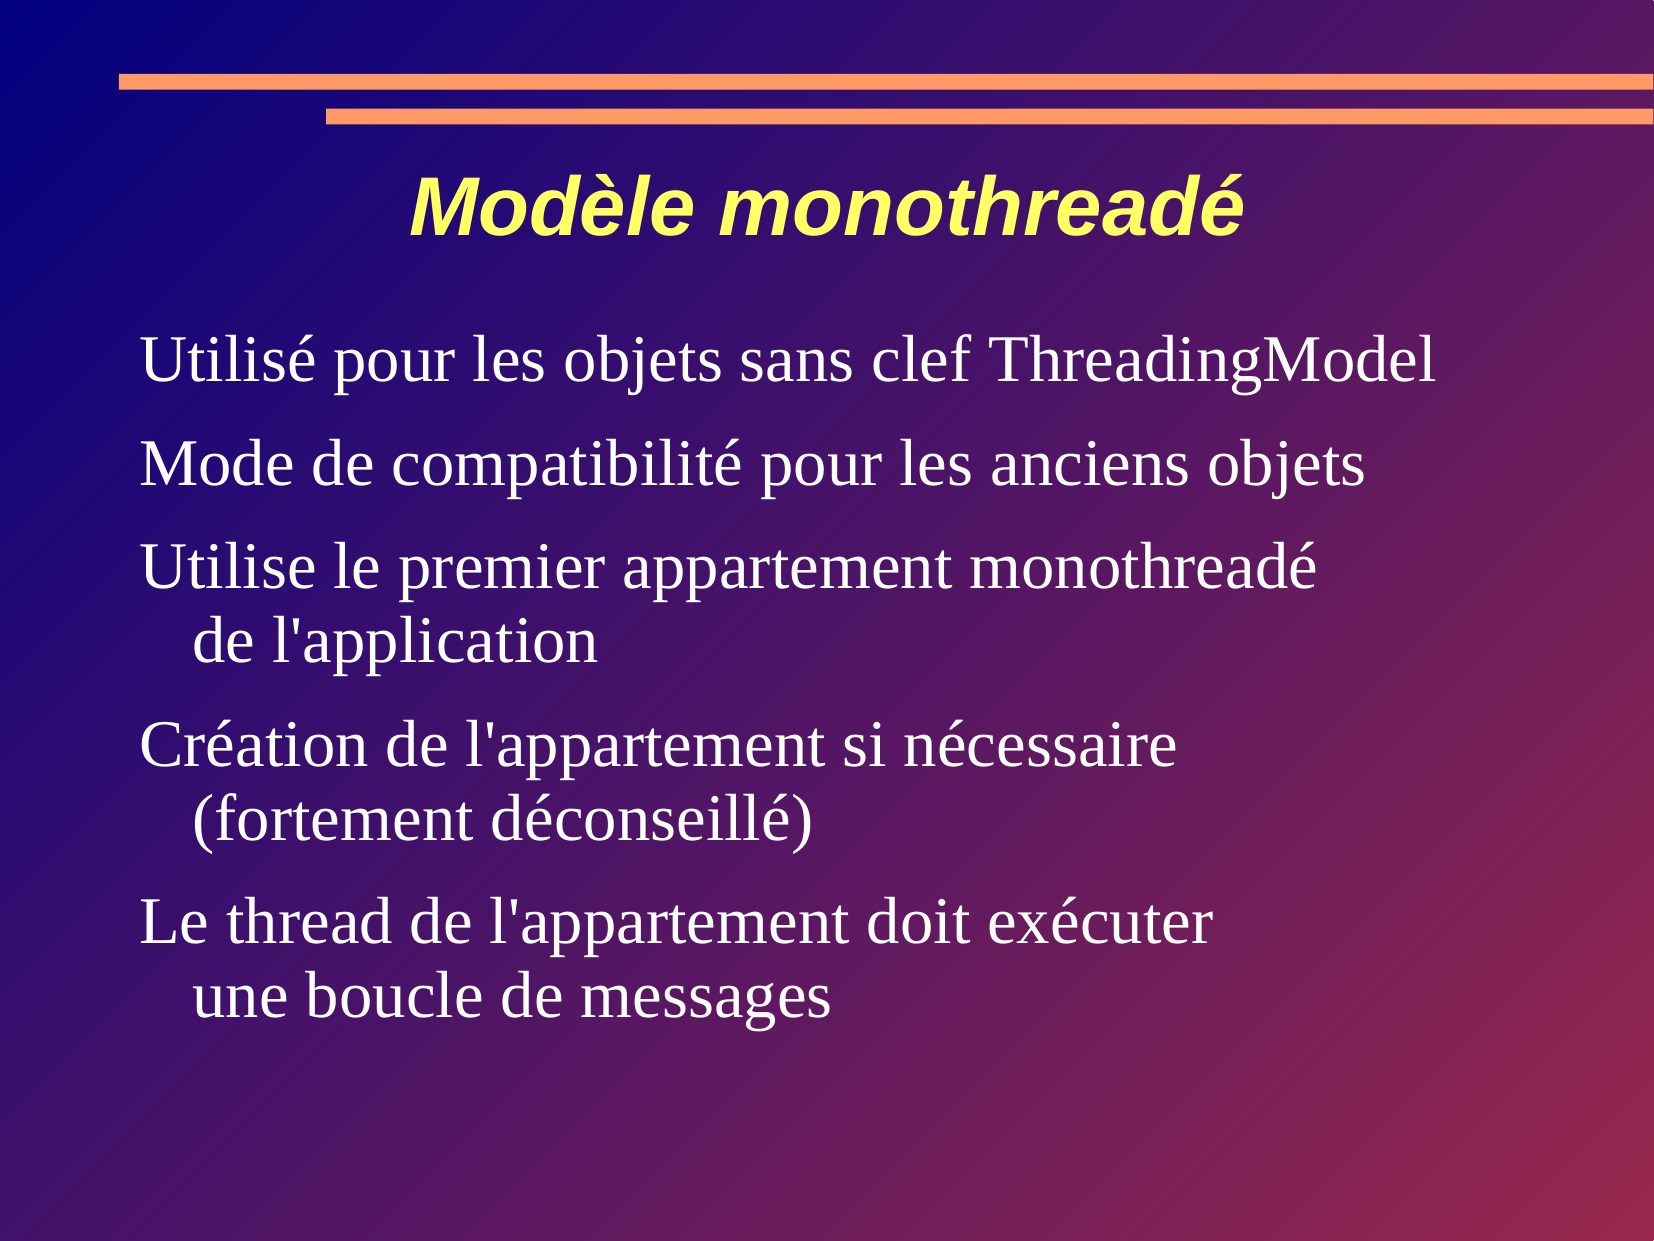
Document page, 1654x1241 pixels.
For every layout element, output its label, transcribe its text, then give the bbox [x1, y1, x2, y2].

title Modèle monothreadé [121, 102, 1534, 311]
list Utilisé pour les objets sans clef ThreadingModel Mode de compatibilité pour les anciens objets Utilise le premier appartement monothreadé de l'application Création de l'appartement si nécessaire (fortement déconseillé) Le thread de l'appartement doit exécuter une boucle de messages [121, 321, 1534, 1053]
